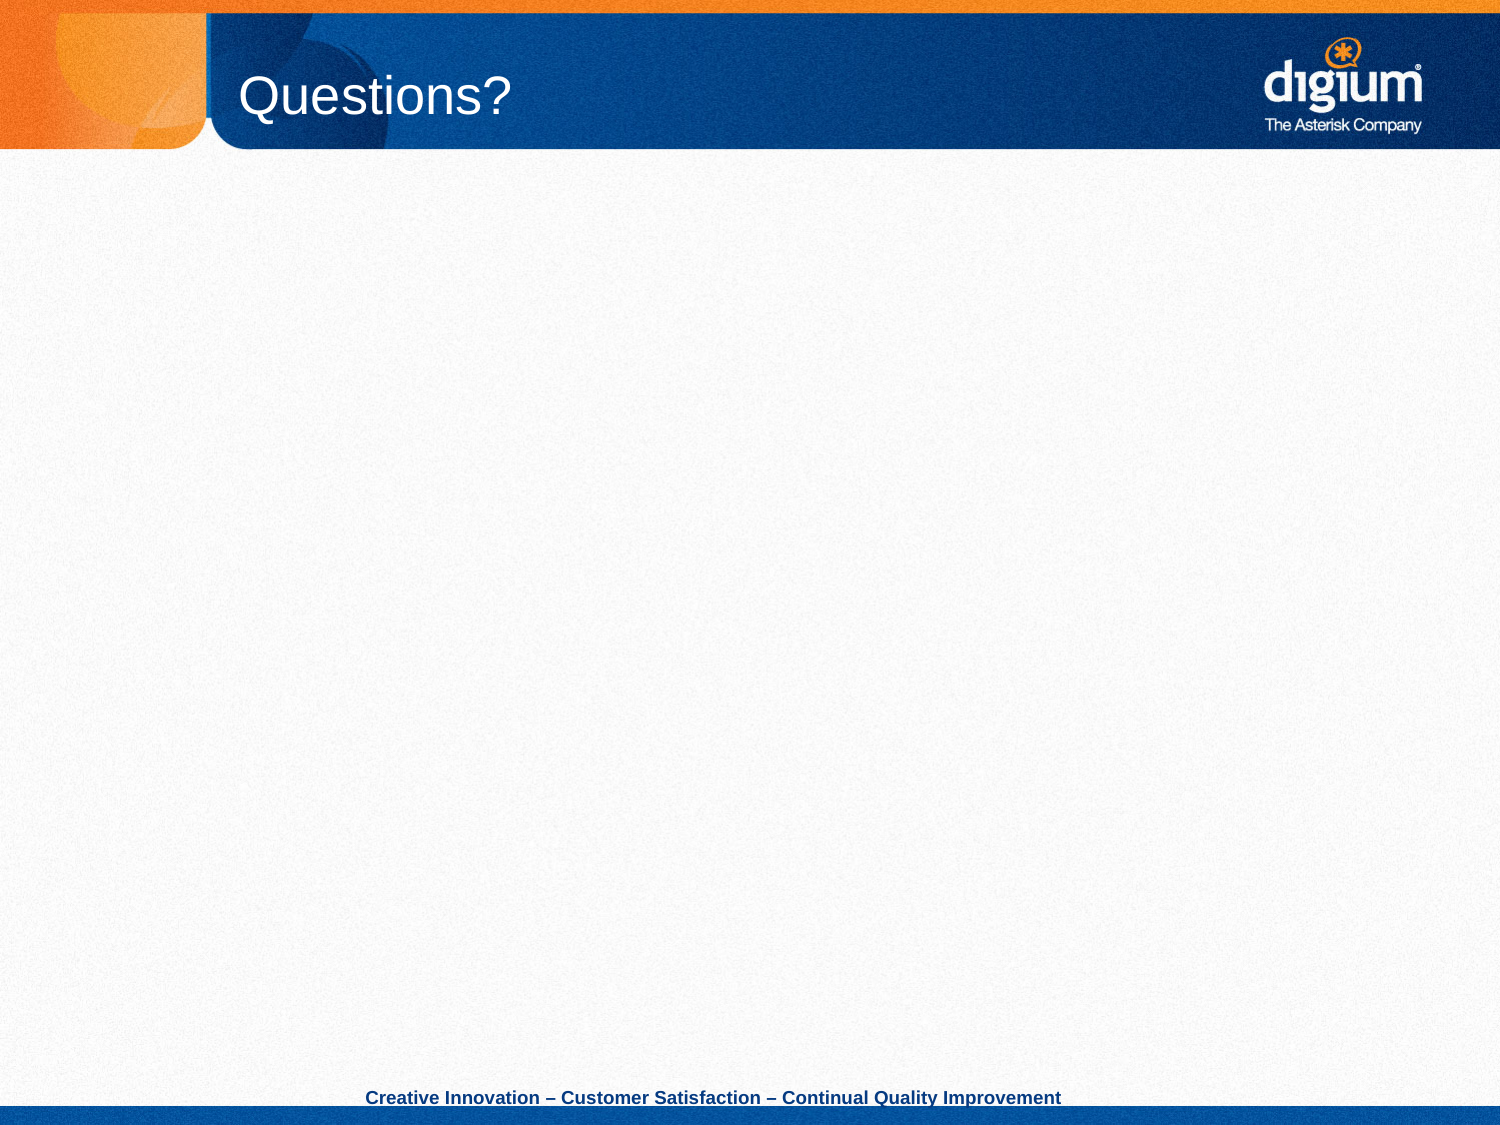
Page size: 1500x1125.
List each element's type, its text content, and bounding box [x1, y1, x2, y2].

picture [0, 0, 1500, 1125]
title Questions? [238, 27, 1243, 127]
